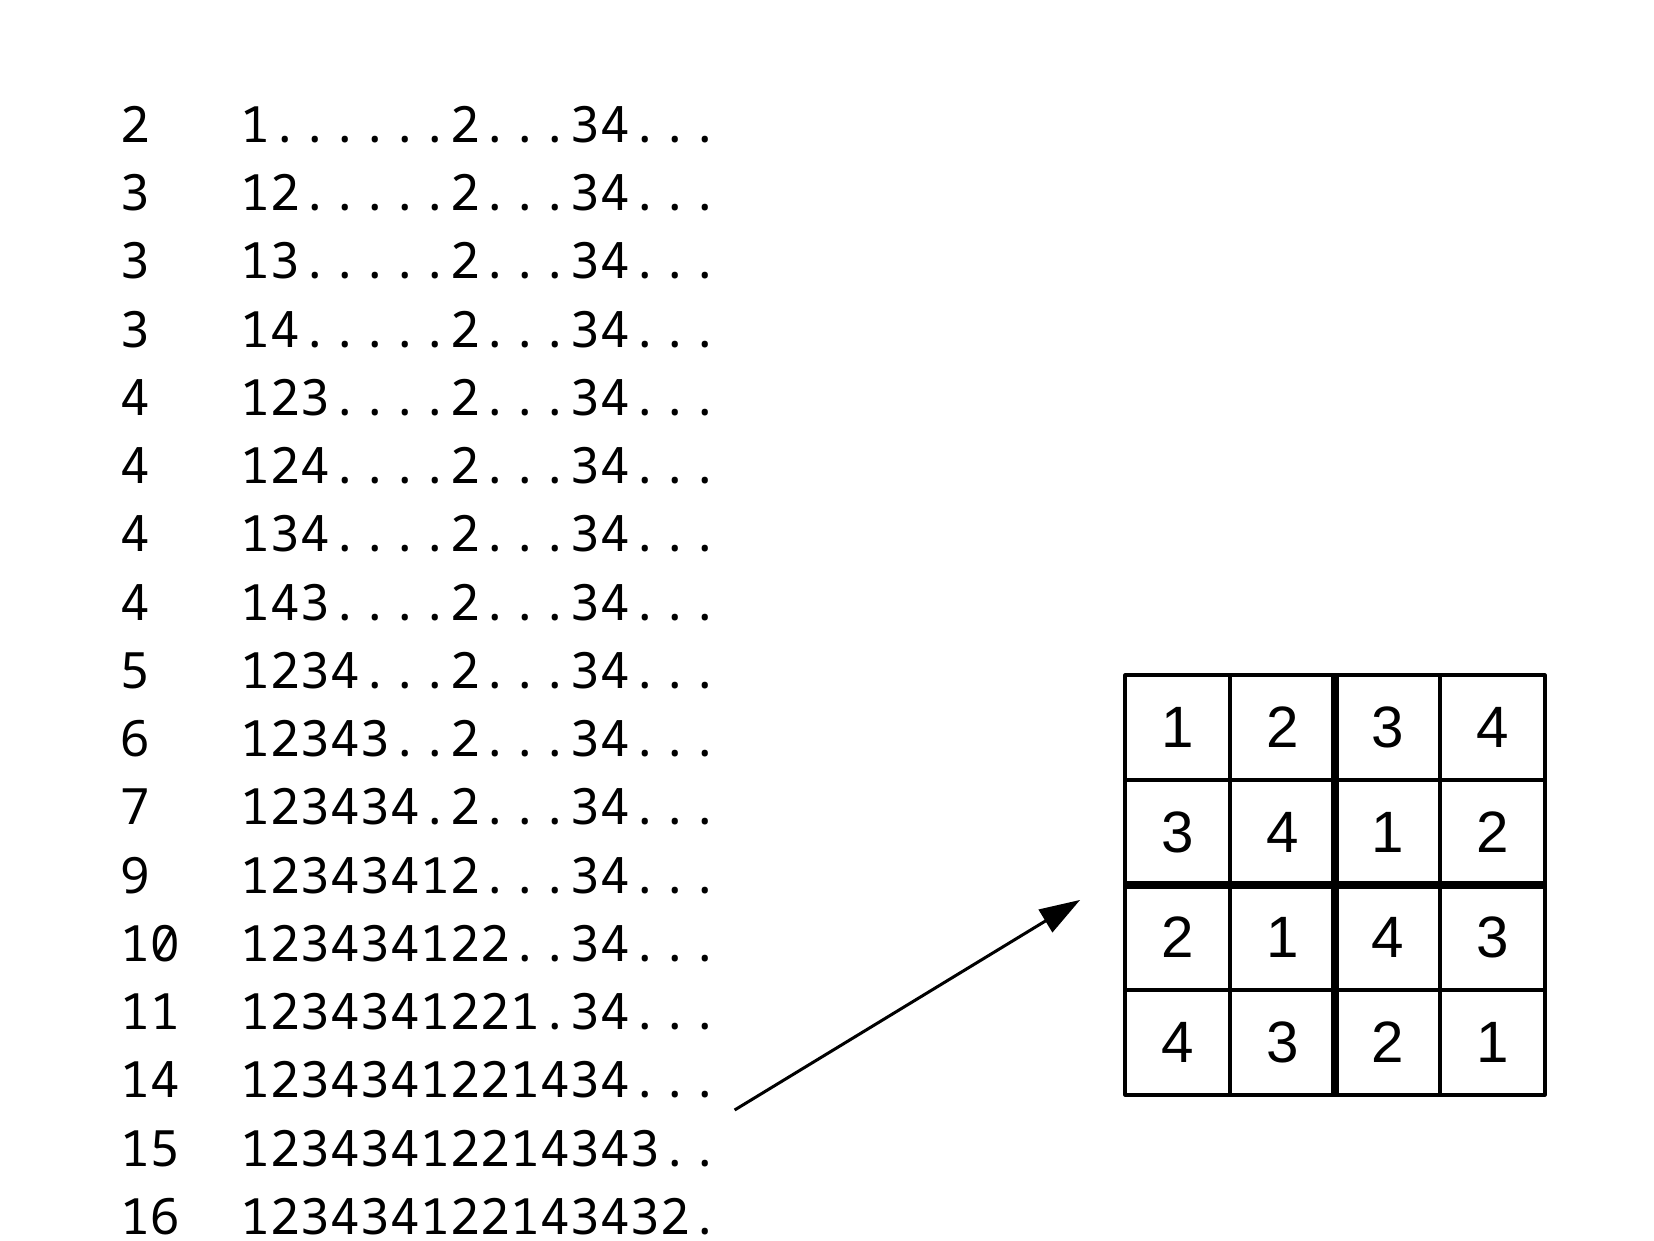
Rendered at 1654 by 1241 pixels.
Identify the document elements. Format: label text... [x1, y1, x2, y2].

text_box 2 [1440, 780, 1546, 885]
text_box 3 [1440, 885, 1546, 990]
text_box 4 [1440, 675, 1546, 780]
text_box 4 [1230, 780, 1331, 881]
text_box 1 [1125, 675, 1230, 780]
text_box 1 [1440, 990, 1546, 1096]
text_box 4 [1339, 889, 1440, 990]
text_box 3 [1125, 780, 1230, 881]
text_box 2 [1335, 990, 1440, 1096]
text_box 1 [1230, 889, 1331, 990]
text_box 4 [1125, 990, 1230, 1096]
text_box 2 1......2...34... 3 12.....2...34... 3 13.....2...34... 3 14.....2...34... 4 123....2...34... 4 124....2...34... 4 134....2...34... 4 143....2...34... 5 1234...2...34... 6 12343..2...34... 7 123434.2...34... 9 12343412...34... 10 123434122..34... 11 1234341221.34... 14 1234341221434... 15 12343412214343.. 16 123434122143432. 0 1234341221434321 [105, 81, 735, 1141]
text_box 3 [1230, 990, 1335, 1096]
text_box 1 [1339, 780, 1440, 881]
text_box 2 [1230, 675, 1331, 780]
text_box 2 [1125, 889, 1230, 990]
text_box 3 [1339, 675, 1440, 780]
